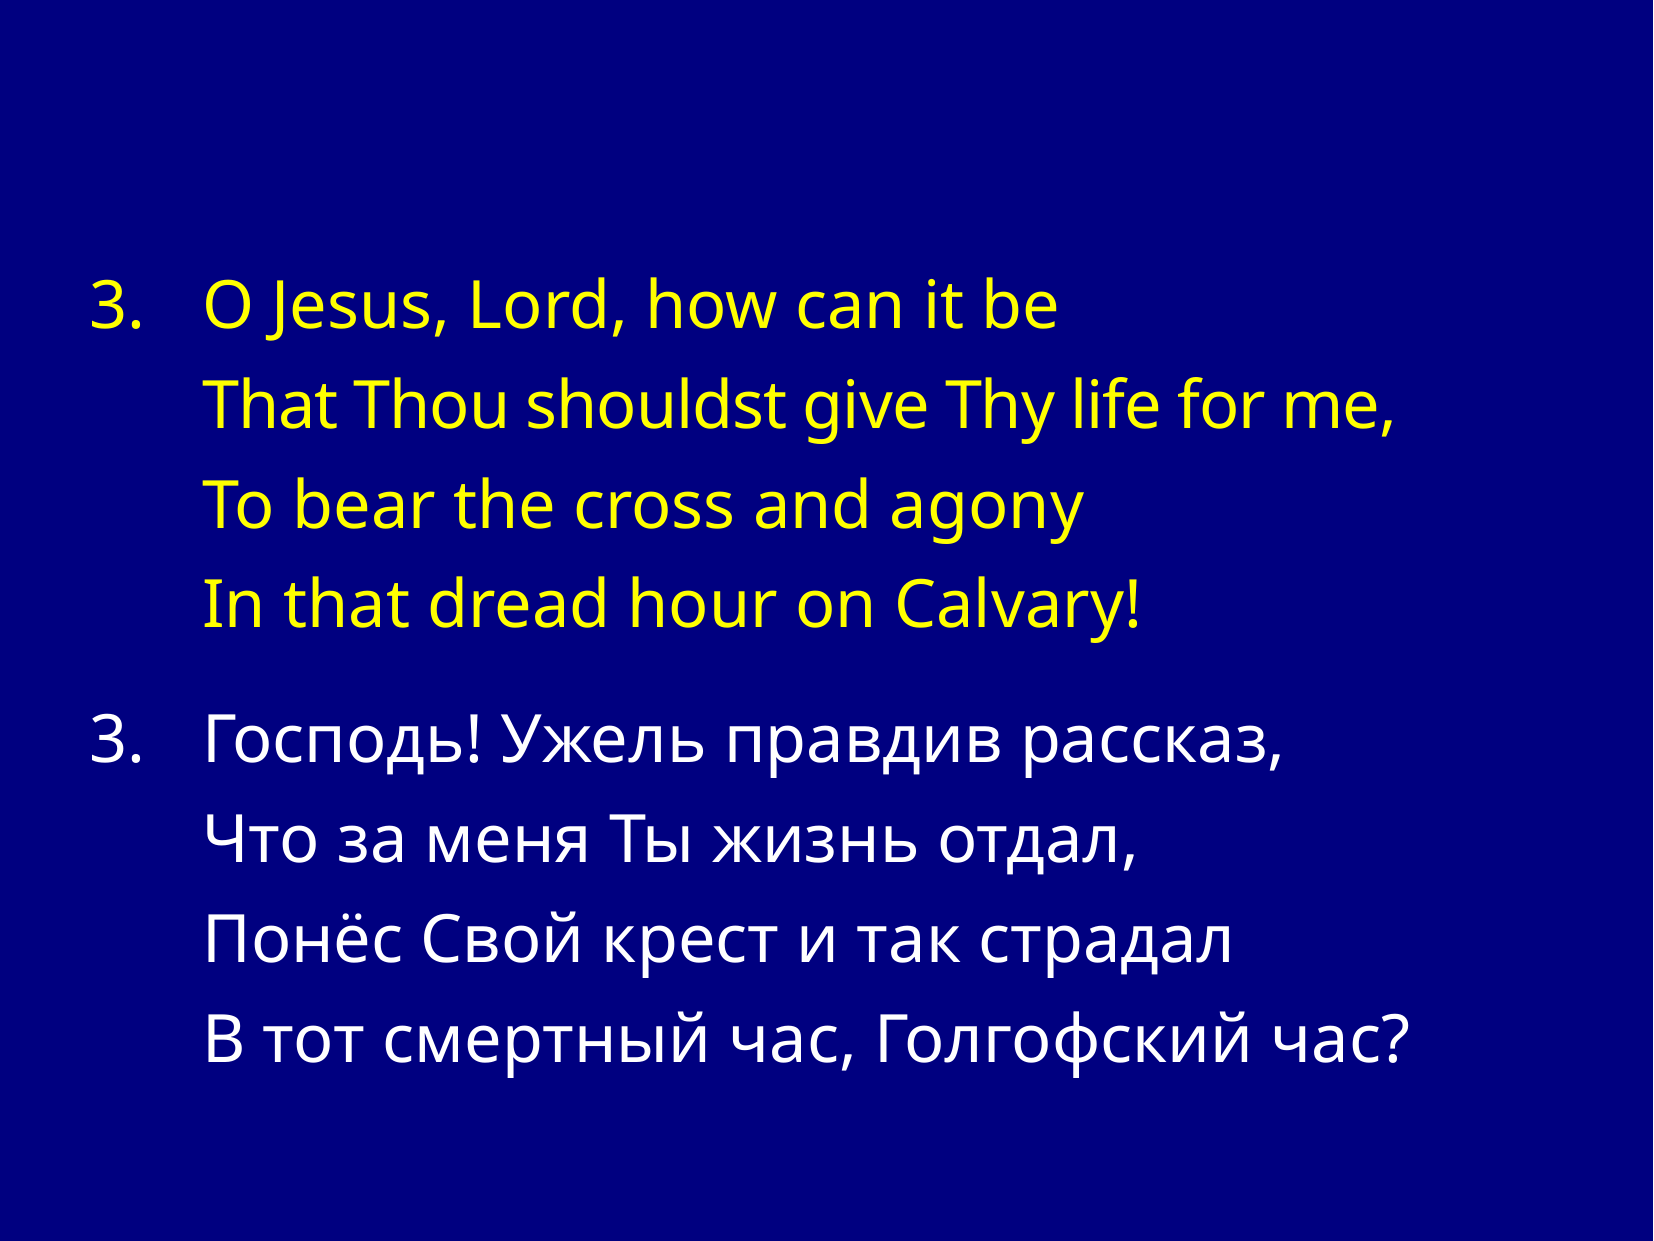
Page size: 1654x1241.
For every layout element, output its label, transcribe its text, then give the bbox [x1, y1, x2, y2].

text_box 3. O Jesus, Lord, how can it be That Thou shouldst give Thy life for me, To bear the cross and agony In that dread hour on Calvary! [75, 150, 1576, 638]
text_box 3. Господь! Ужель правдив рассказ, Что за меня Ты жизнь отдал, Понёс Свой крест и так страдал В тот смертный час, Голгофский час? [75, 675, 1576, 1163]
